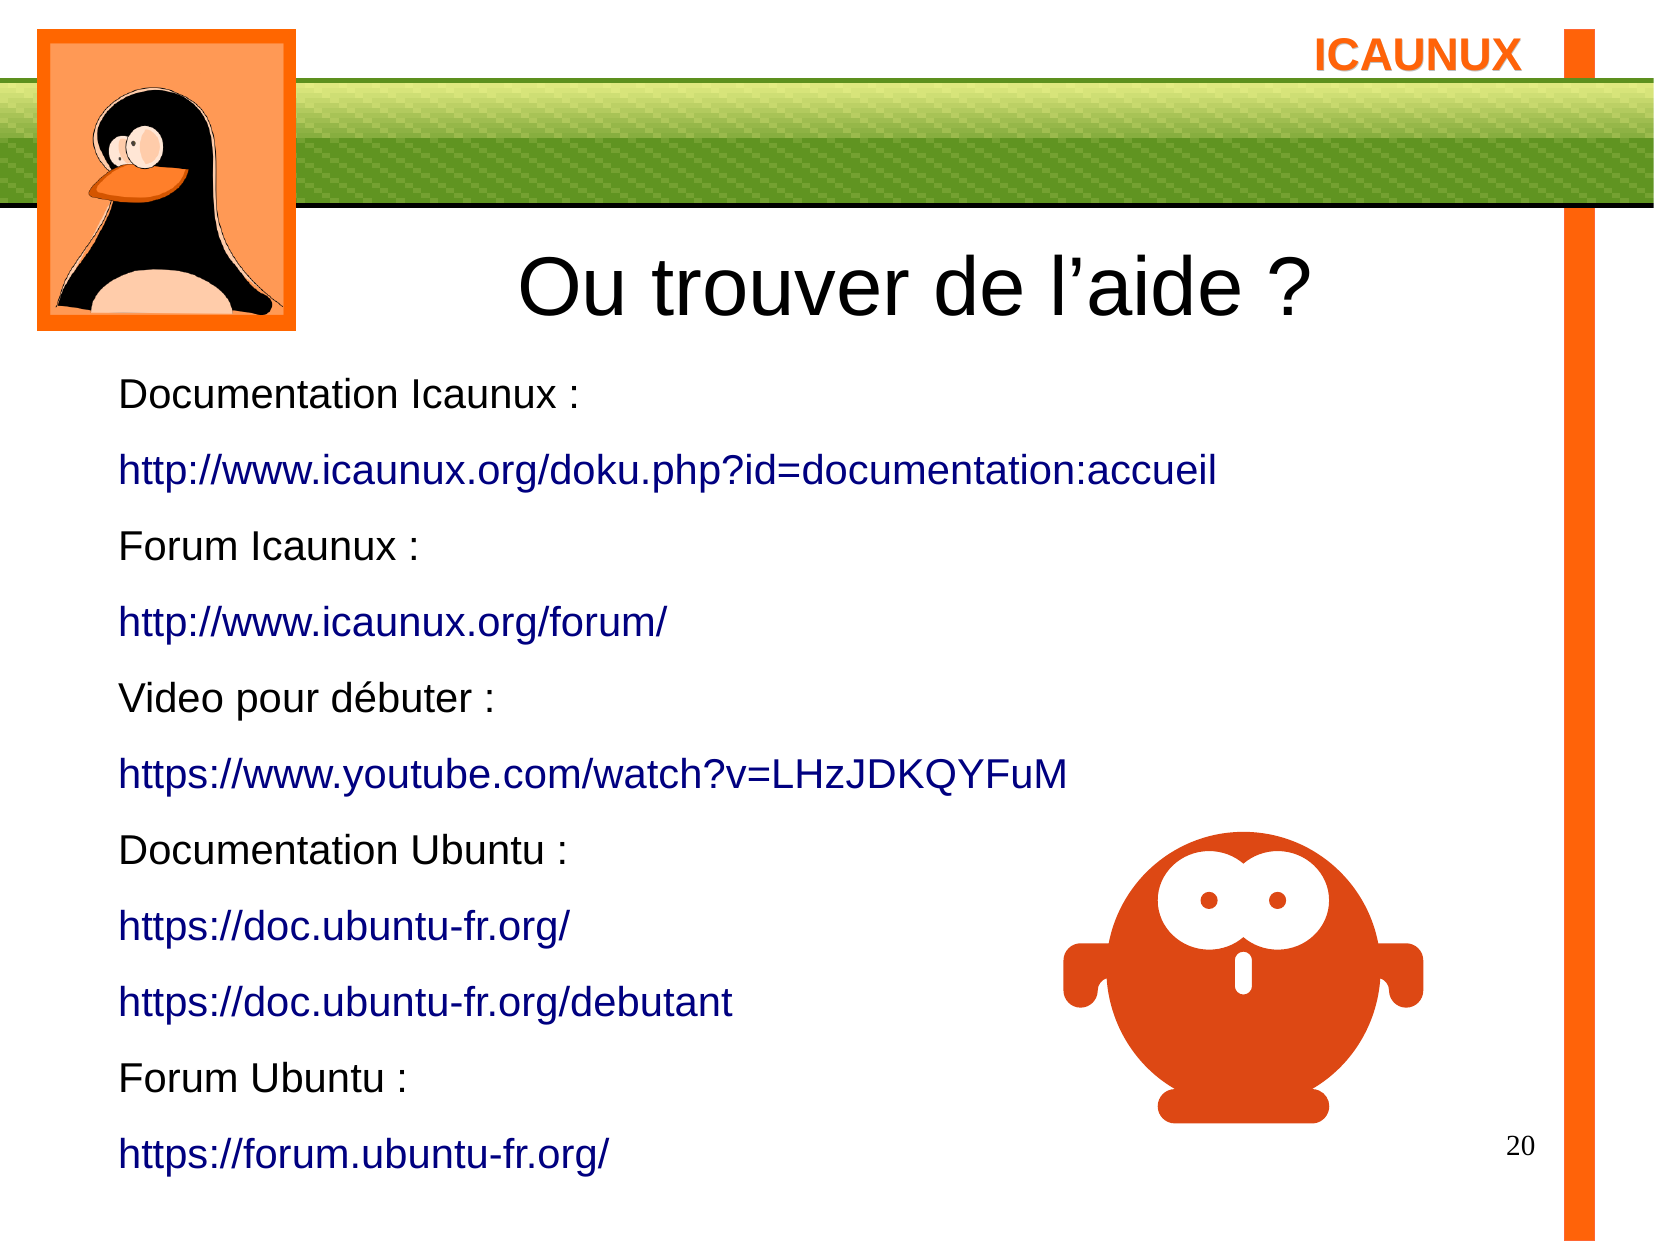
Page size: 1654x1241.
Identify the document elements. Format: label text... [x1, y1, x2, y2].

picture [0, 29, 1654, 331]
list Documentation Icaunux : http://www.icaunux.org/doku.php?id=documentation:accueil Forum Icaunux : http://www.icaunux.org/forum/ Video pour débuter : https://www.youtube.com/watch?v=LHzJDKQYFuM Documentation Ubuntu : https://doc.ubuntu-fr.org/ https://doc.ubuntu-fr.org/debutant Forum Ubuntu : https://forum.ubuntu-fr.org/ [118, 370, 1542, 1241]
title Ou trouver de l’aide ? [324, 193, 1506, 370]
picture [1062, 797, 1424, 1159]
